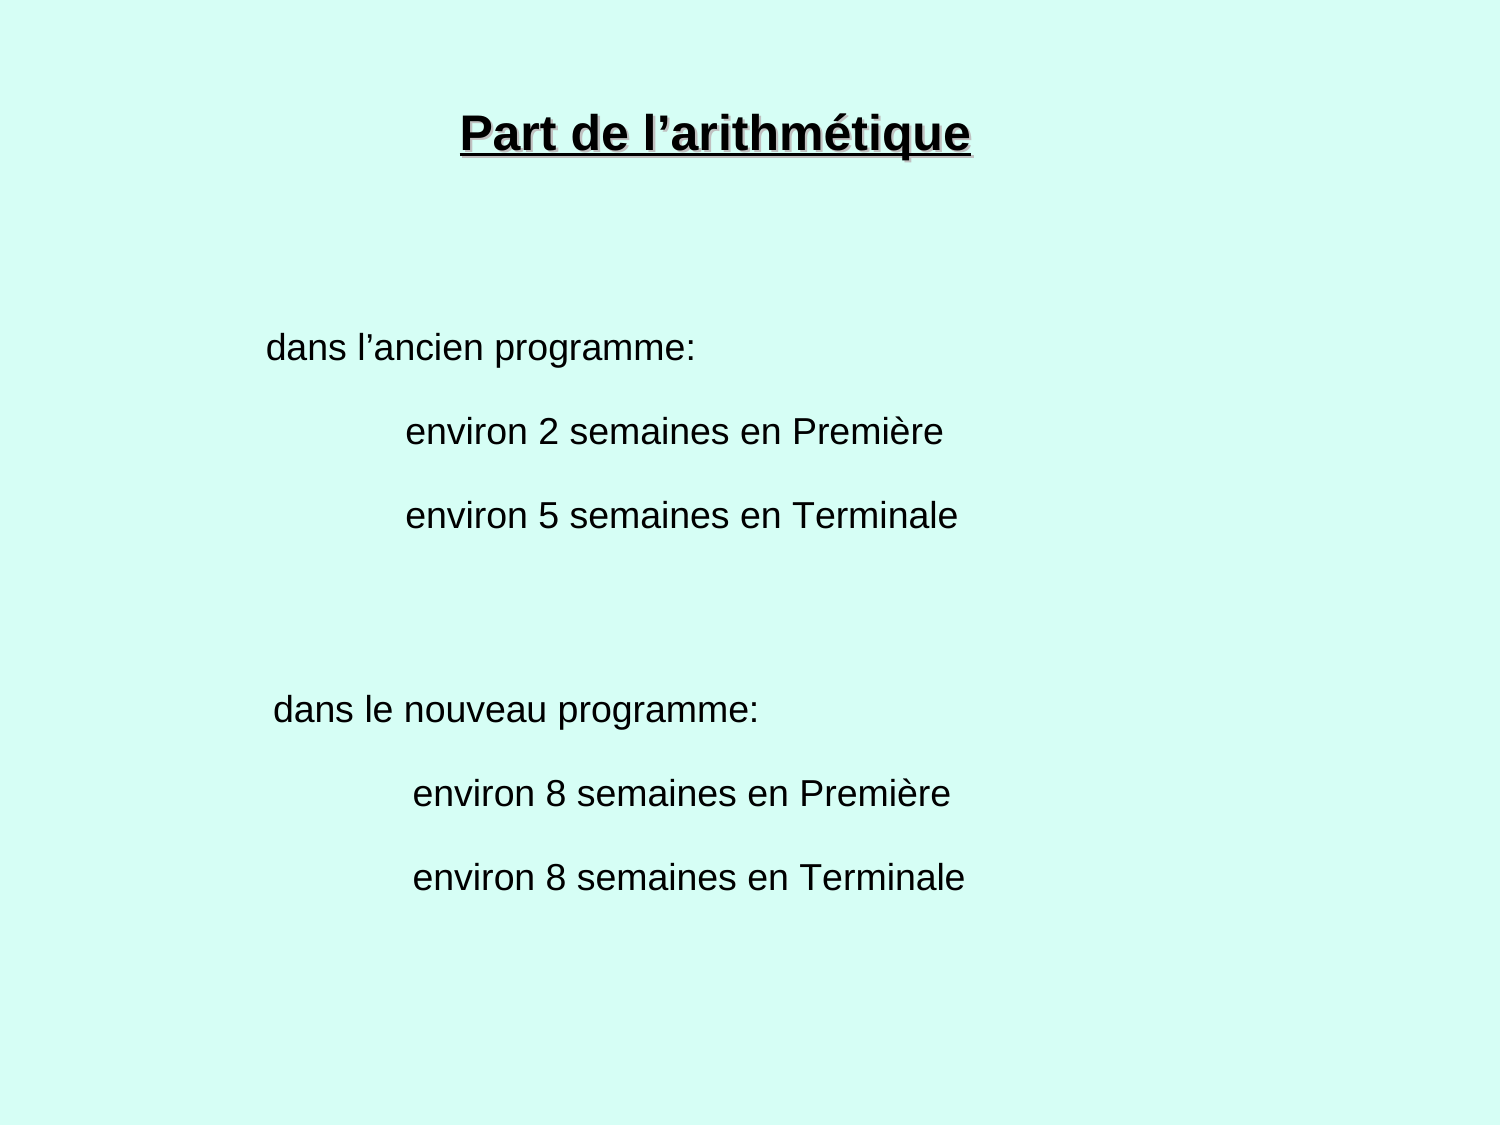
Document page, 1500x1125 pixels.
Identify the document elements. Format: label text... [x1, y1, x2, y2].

text_box Part de l’arithmétique [240, 97, 1201, 169]
text_box dans l’ancien programme: environ 2 semaines en Première environ 5 semaines en Terminale [240, 318, 1127, 545]
text_box dans le nouveau programme: environ 8 semaines en Première environ 8 semaines en Terminale [247, 680, 1097, 907]
